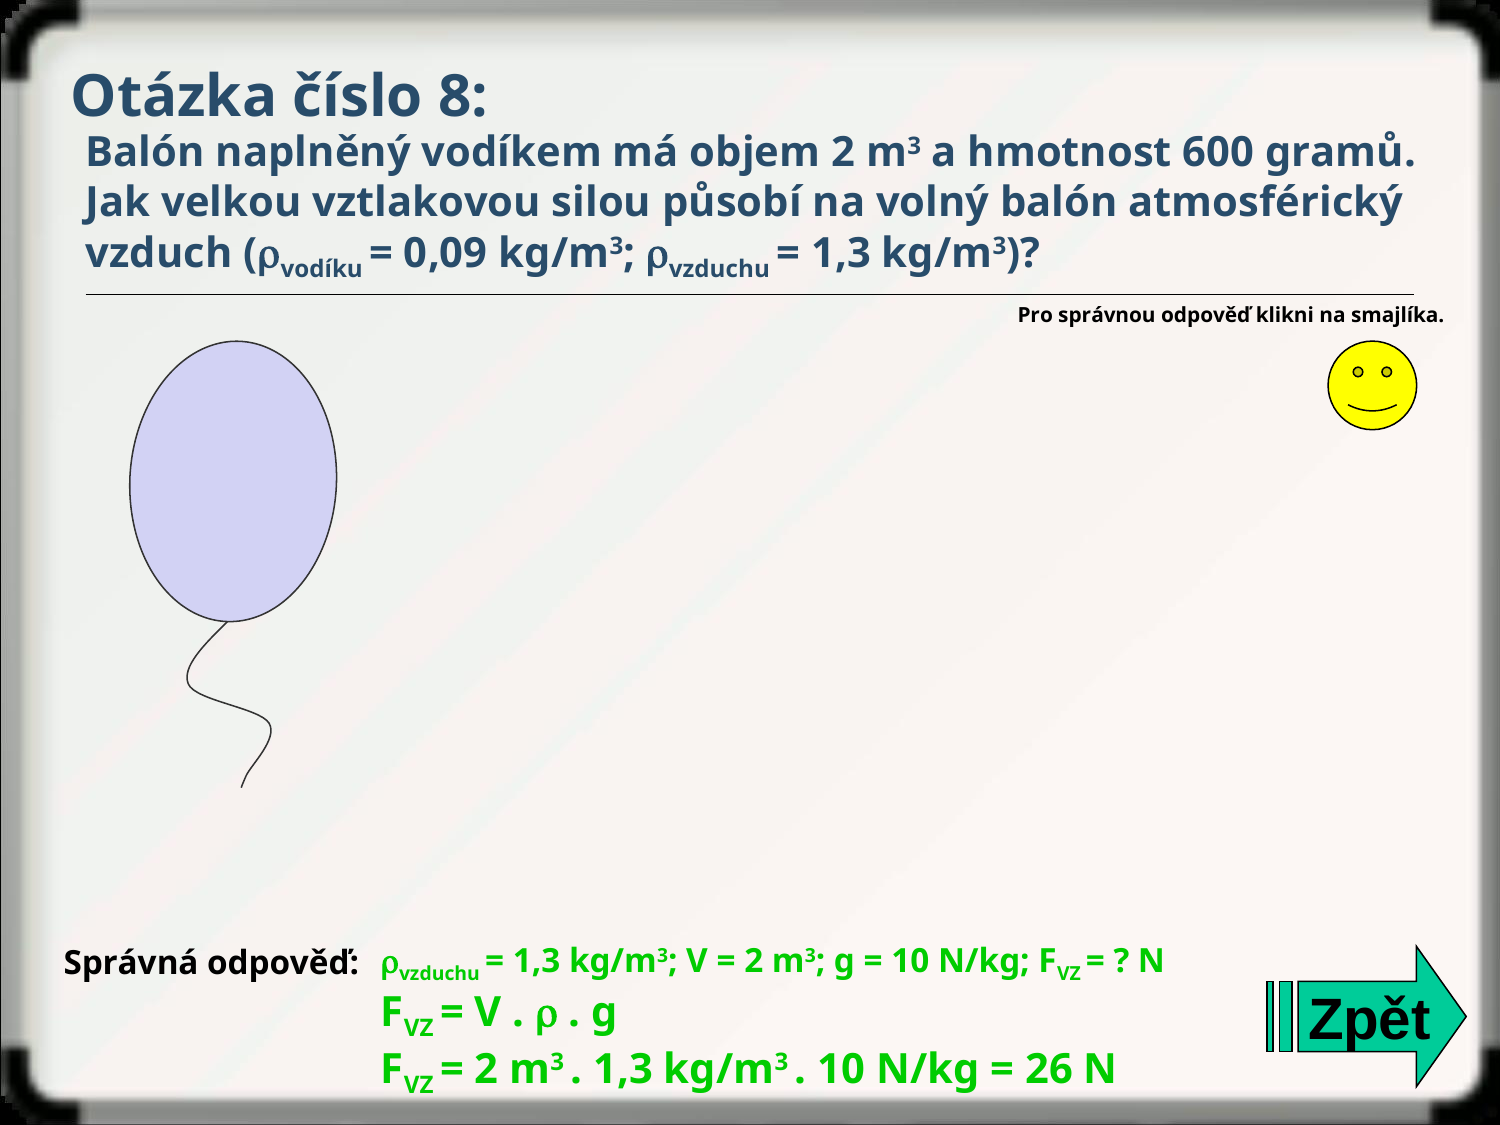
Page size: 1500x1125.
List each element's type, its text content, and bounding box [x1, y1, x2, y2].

text_box [1328, 341, 1417, 430]
text_box Pro správnou odpověď klikni na smajlíka. [1002, 267, 1464, 362]
text_box [129, 341, 337, 622]
picture [916, 952, 923, 962]
text_box Zpět [1279, 981, 1292, 1052]
picture [1144, 954, 1149, 962]
picture [0, 0, 1500, 1125]
text_box Otázka číslo 8: [55, 54, 1391, 149]
text_box Zpět [1298, 946, 1467, 1087]
text_box Správná odpověď: [48, 913, 389, 1009]
text_box Balón naplněný vodíkem má objem 2 m3 a hmotnost 600 gramů. Jak velkou vztlakovou silou působí na volný balón atmosférický vzduch (vodíku = 0,09 kg/m3; vzduchu = 1,3 kg/m3)? [70, 156, 1459, 251]
text_box vzduchu = 1,3 kg/m3; V = 2 m3; g = 10 N/kg; FVZ = ? N FVZ = V .  . g FVZ = 2 m3 . 1,3 kg/m3 . 10 N/kg = 26 N [366, 962, 1245, 1125]
text_box Zpět [1267, 981, 1273, 1052]
picture [945, 954, 950, 962]
